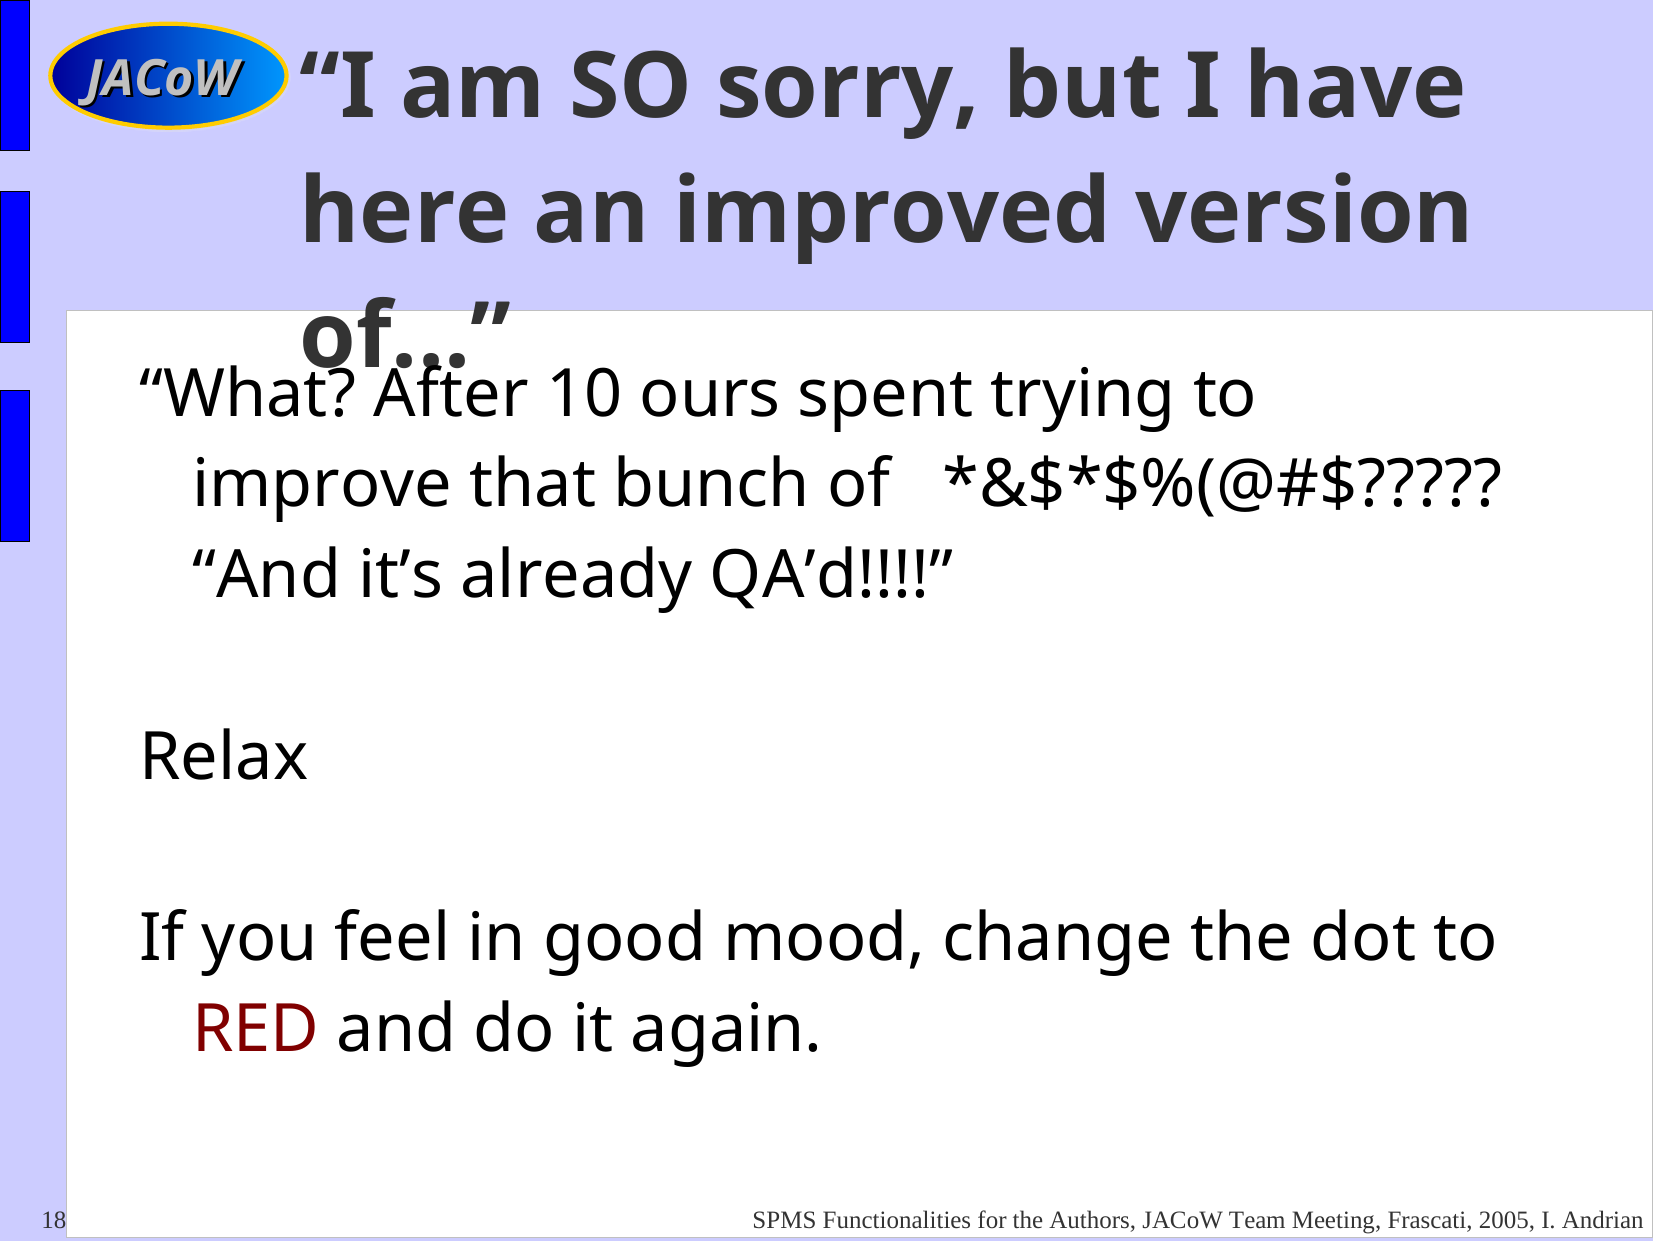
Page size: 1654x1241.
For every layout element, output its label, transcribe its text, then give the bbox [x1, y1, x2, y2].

list “What? After 10 ours spent trying to improve that bunch of *&$*$%(@#$????? “And it’s already QA’d!!!!” Relax If you feel in good mood, change the dot to RED and do it again. [121, 344, 1534, 1127]
title “I am SO sorry, but I have here an improved version of...” [299, 19, 1650, 283]
